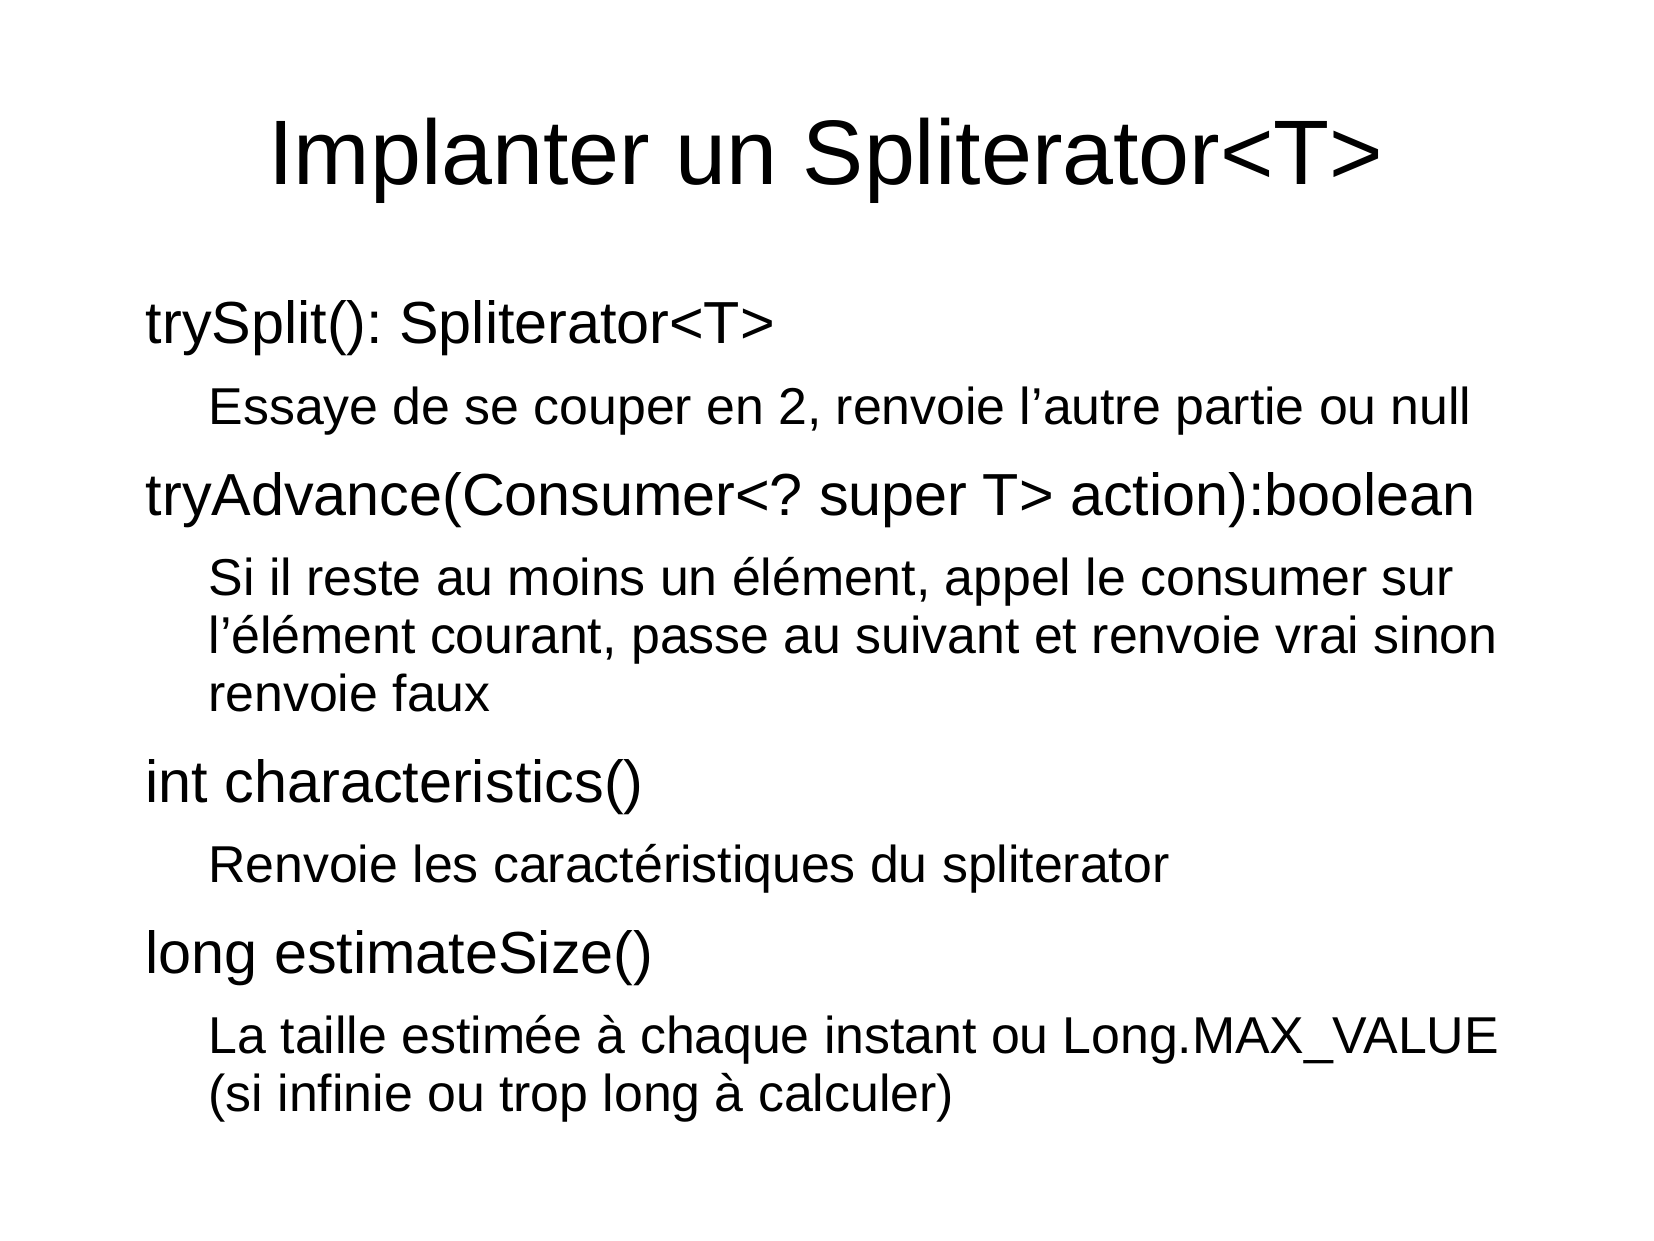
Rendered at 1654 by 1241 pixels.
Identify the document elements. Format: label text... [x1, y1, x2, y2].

list trySplit(): Spliterator<T> Essaye de se couper en 2, renvoie l’autre partie ou null tryAdvance(Consumer<? super T> action):boolean Si il reste au moins un élément, appel le consumer sur l’élément courant, passe au suivant et renvoie vrai sinon renvoie faux int characteristics() Renvoie les caractéristiques du spliterator long estimateSize() La taille estimée à chaque instant ou Long.MAX_VALUE (si infinie ou trop long à calculer) [82, 290, 1571, 1141]
title Implanter un Spliterator<T> [82, 49, 1571, 257]
